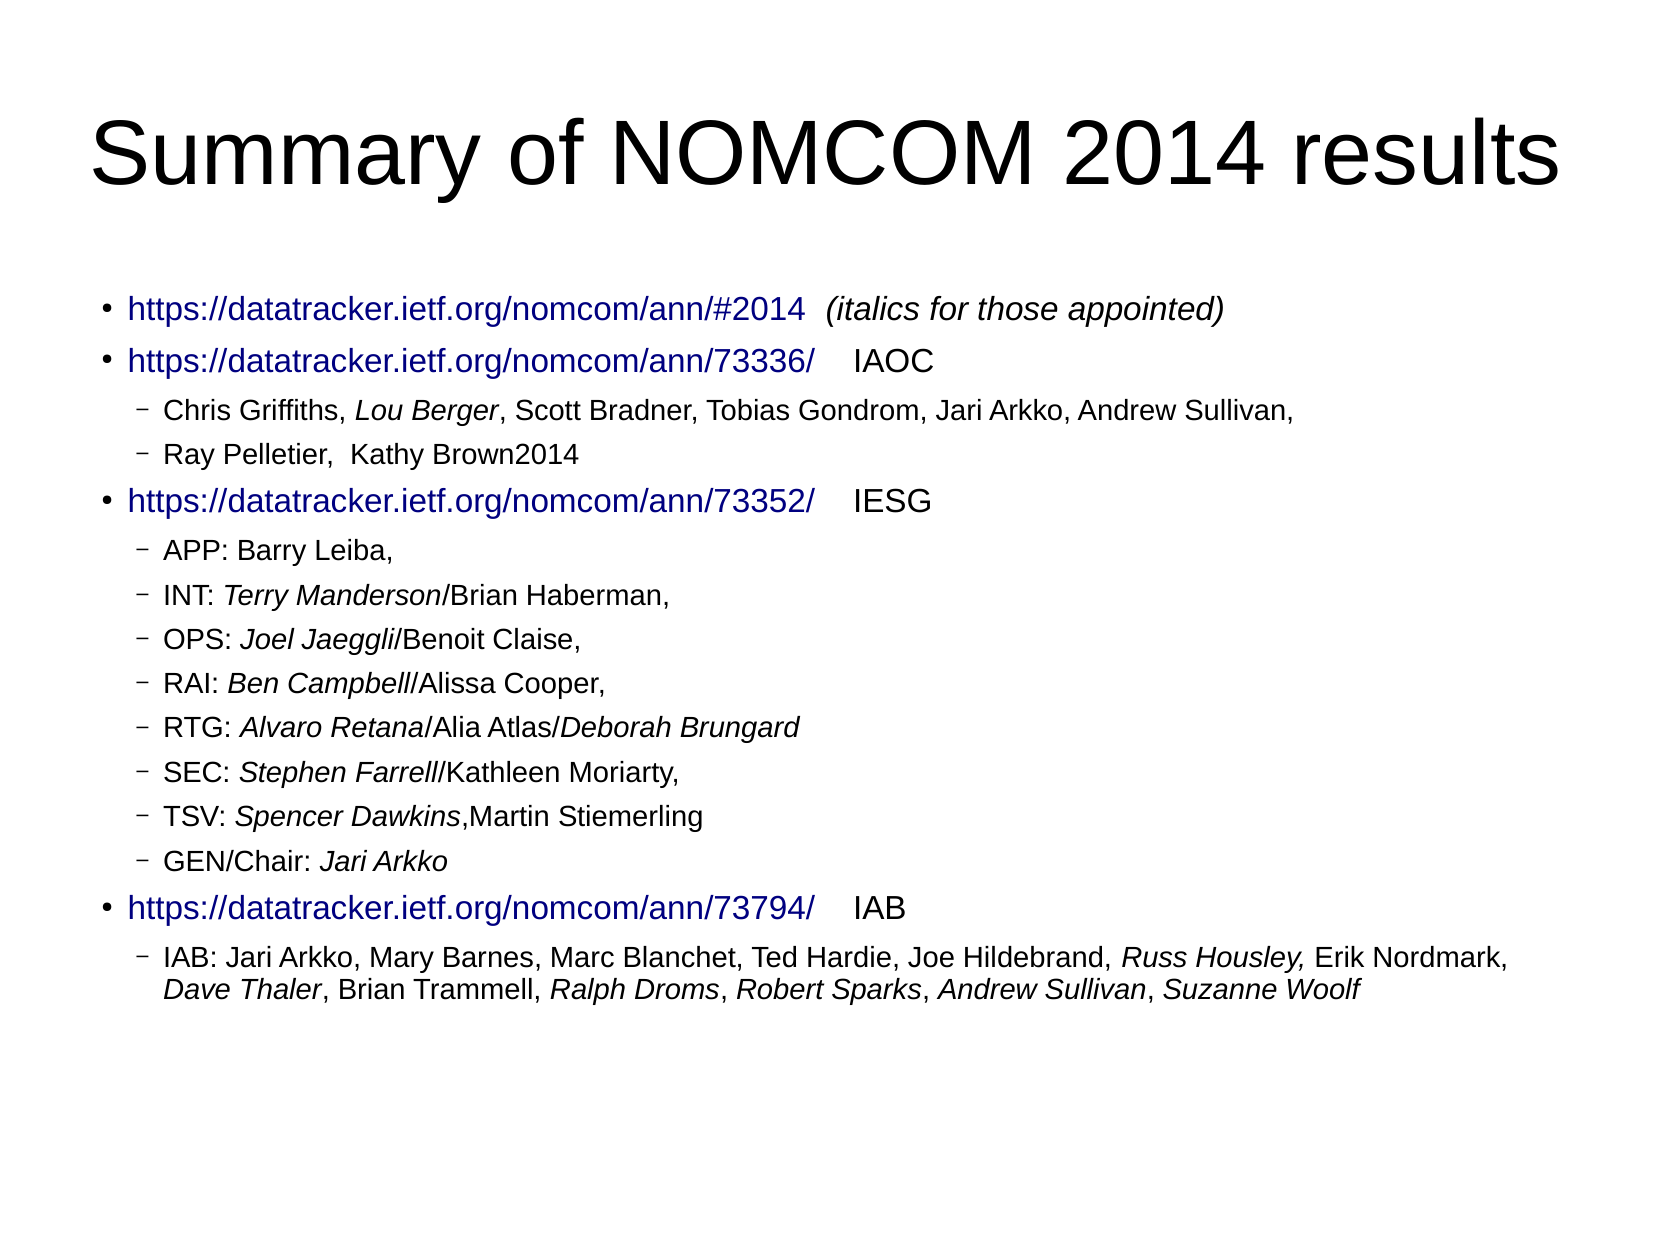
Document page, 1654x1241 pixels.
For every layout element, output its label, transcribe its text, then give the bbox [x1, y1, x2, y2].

title Summary of NOMCOM 2014 results [82, 49, 1571, 257]
list https://datatracker.ietf.org/nomcom/ann/#2014 (italics for those appointed) https://datatracker.ietf.org/nomcom/ann/73336/ IAOC Chris Griffiths, Lou Berger, Scott Bradner, Tobias Gondrom, Jari Arkko, Andrew Sullivan, Ray Pelletier, Kathy Brown2014 https://datatracker.ietf.org/nomcom/ann/73352/ IESG APP: Barry Leiba, INT: Terry Manderson/Brian Haberman, OPS: Joel Jaeggli/Benoit Claise, RAI: Ben Campbell/Alissa Cooper, RTG: Alvaro Retana/Alia Atlas/Deborah Brungard SEC: Stephen Farrell/Kathleen Moriarty, TSV: Spencer Dawkins,Martin Stiemerling GEN/Chair: Jari Arkko https://datatracker.ietf.org/nomcom/ann/73794/ IAB IAB: Jari Arkko, Mary Barnes, Marc Blanchet, Ted Hardie, Joe Hildebrand, Russ Housley, Erik Nordmark, Dave Thaler, Brian Trammell, Ralph Droms, Robert Sparks, Andrew Sullivan, Suzanne Woolf [92, 290, 1548, 1010]
